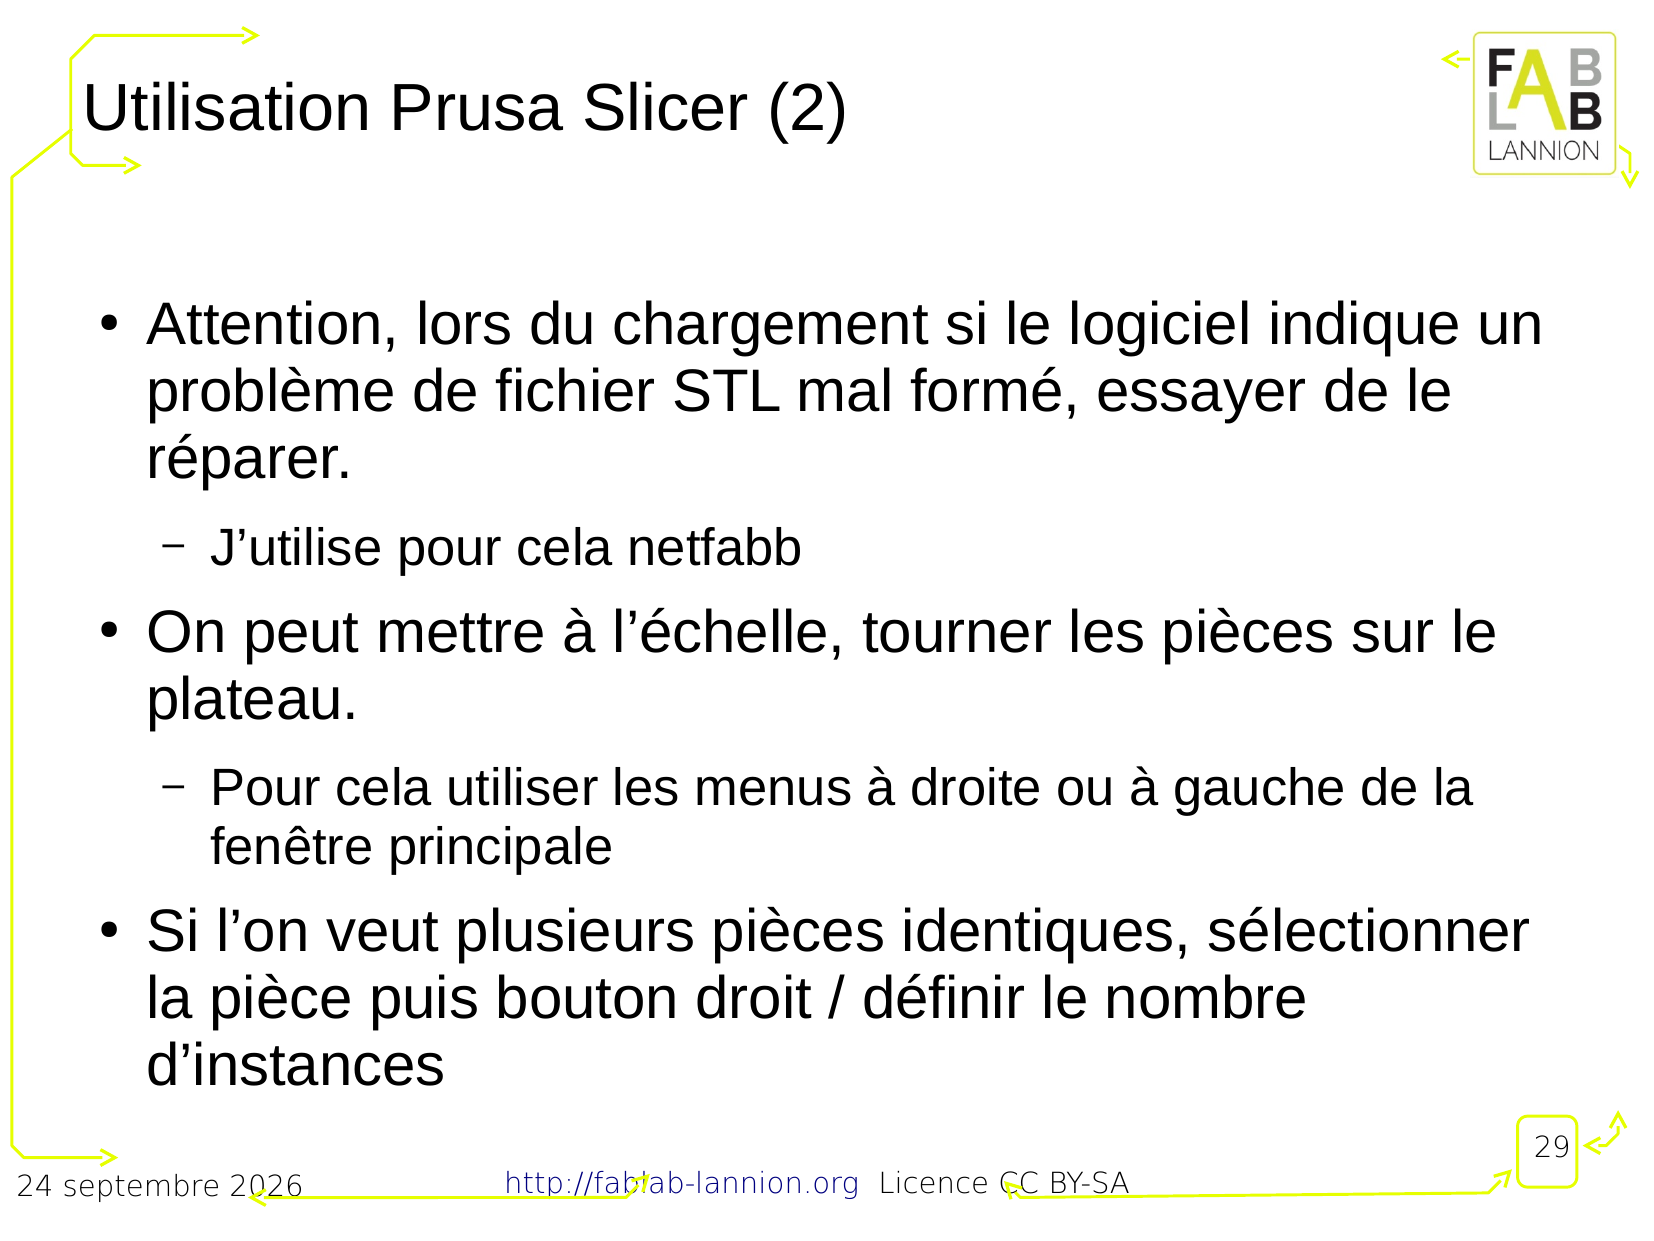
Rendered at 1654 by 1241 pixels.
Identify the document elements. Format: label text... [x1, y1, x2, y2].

list Attention, lors du chargement si le logiciel indique un problème de fichier STL mal formé, essayer de le réparer. J’utilise pour cela netfabb On peut mettre à l’échelle, tourner les pièces sur le plateau. Pour cela utiliser les menus à droite ou à gauche de la fenêtre principale Si l’on veut plusieurs pièces identiques, sélectionner la pièce puis bouton droit / définir le nombre d’instances [82, 290, 1571, 1099]
picture [1470, 29, 1619, 178]
title Utilisation Prusa Slicer (2) [82, 49, 1441, 166]
